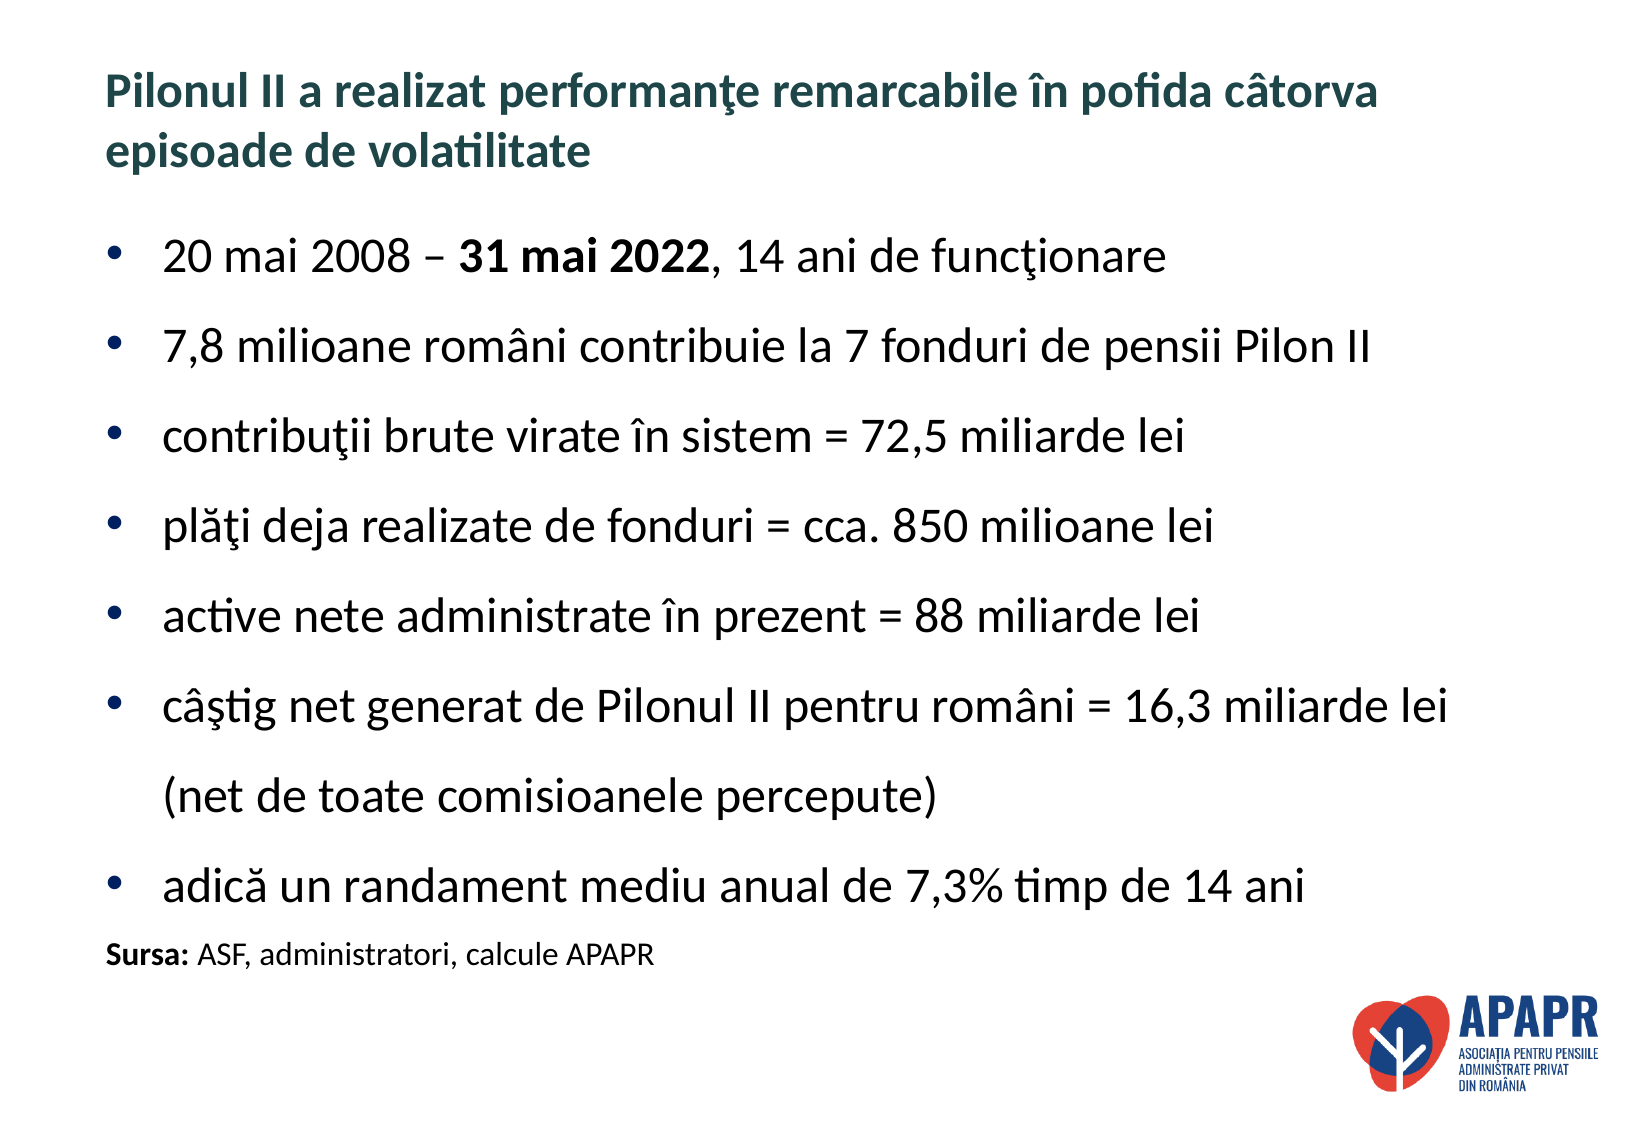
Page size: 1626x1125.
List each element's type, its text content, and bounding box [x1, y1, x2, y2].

picture [1274, 900, 1626, 1125]
text_box 20 mai 2008 – 31 mai 2022, 14 ani de funcţionare 7,8 milioane români contribuie la 7 fonduri de pensii Pilon II contribuţii brute virate în sistem = 72,5 miliarde lei plăţi deja realizate de fonduri = cca. 850 milioane lei active nete administrate în prezent = 88 miliarde lei câştig net generat de Pilonul II pentru români = 16,3 miliarde lei (net de toate comisioanele percepute) adică un randament mediu anual de 7,3% timp de 14 ani Sursa: ASF, administratori, calcule APAPR [91, 162, 1535, 1002]
title Pilonul II a realizat performanţe remarcabile în pofida câtorva episoade de volatilitate [91, 50, 1535, 162]
